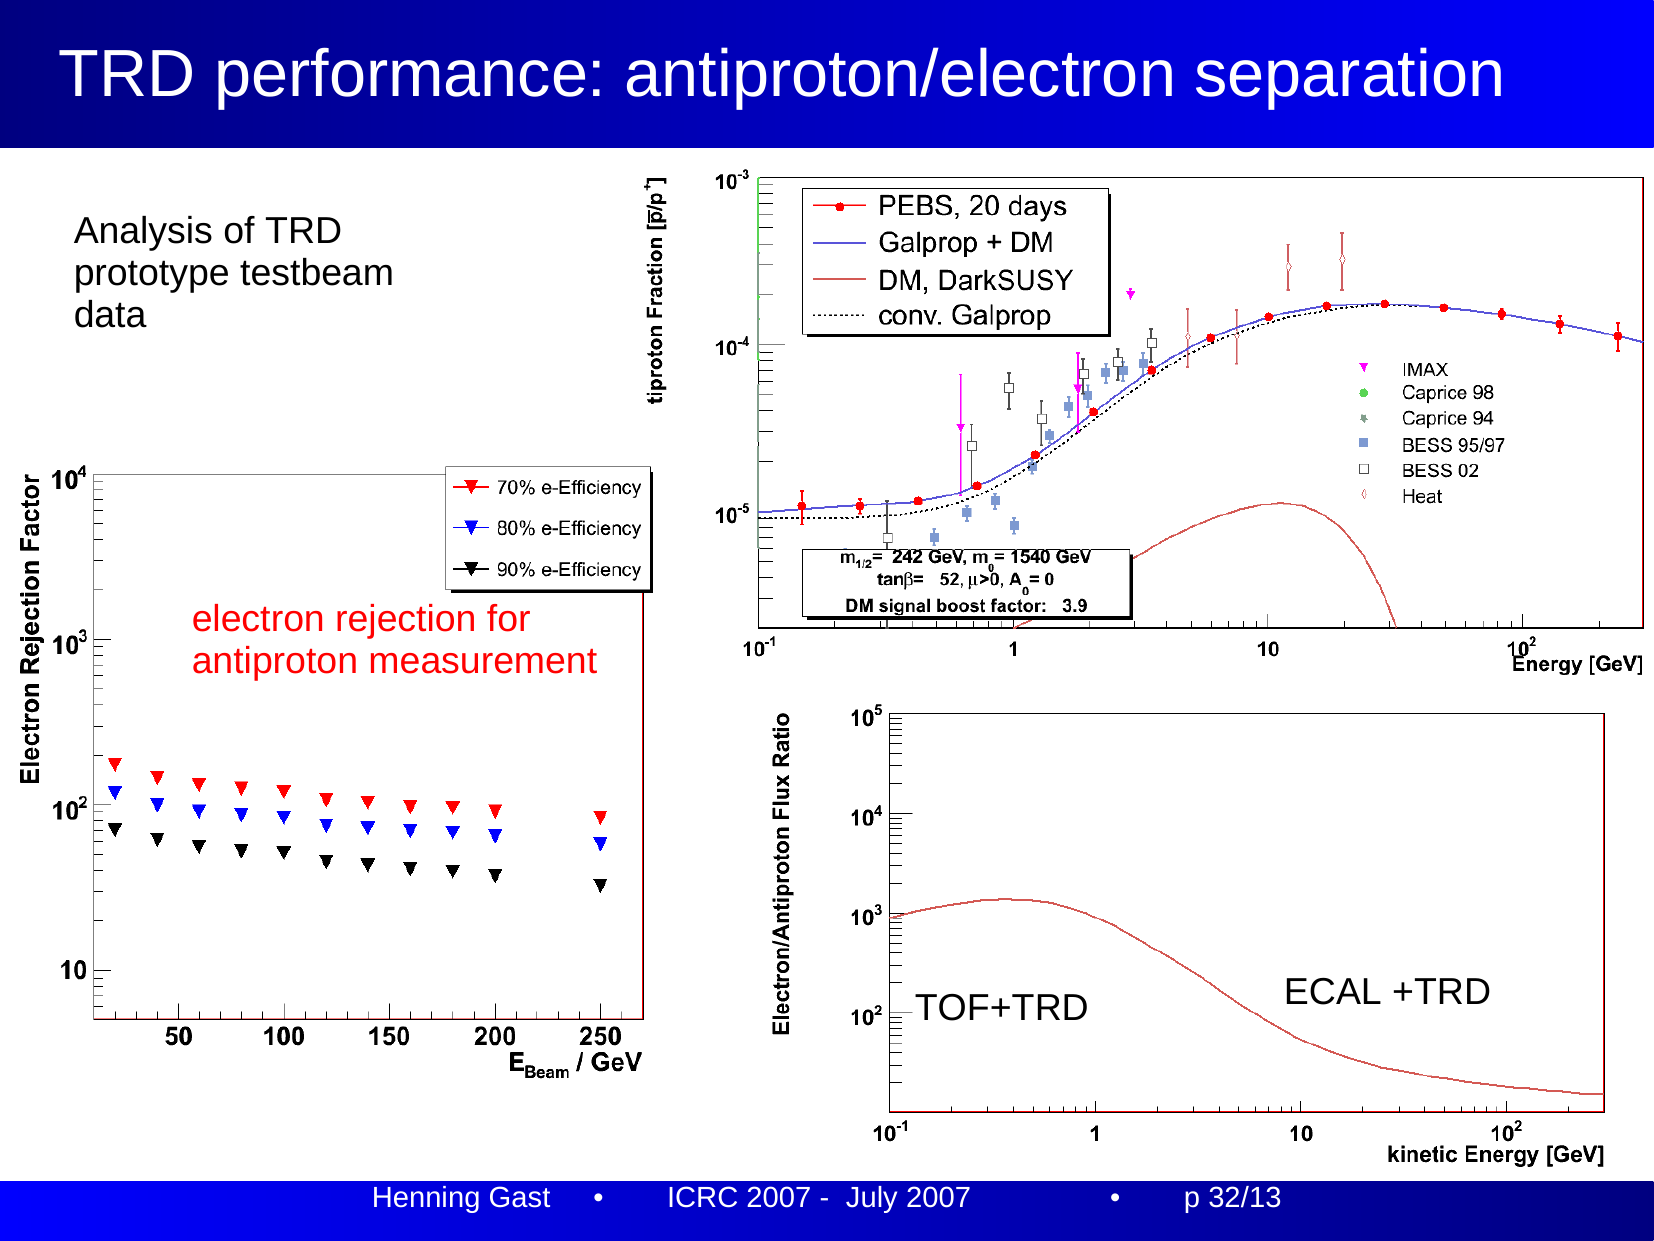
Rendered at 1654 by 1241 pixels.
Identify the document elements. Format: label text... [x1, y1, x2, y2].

text_box ECAL +TRD [1269, 963, 1532, 1025]
text_box electron rejection for antiproton measurement [177, 590, 650, 699]
title TRD performance: antiproton/electron separation [0, 0, 1654, 148]
picture [9, 155, 1651, 1088]
text_box TOF+TRD [900, 979, 1126, 1041]
text_box Analysis of TRD prototype testbeam data [59, 201, 473, 357]
picture [767, 700, 1613, 1169]
